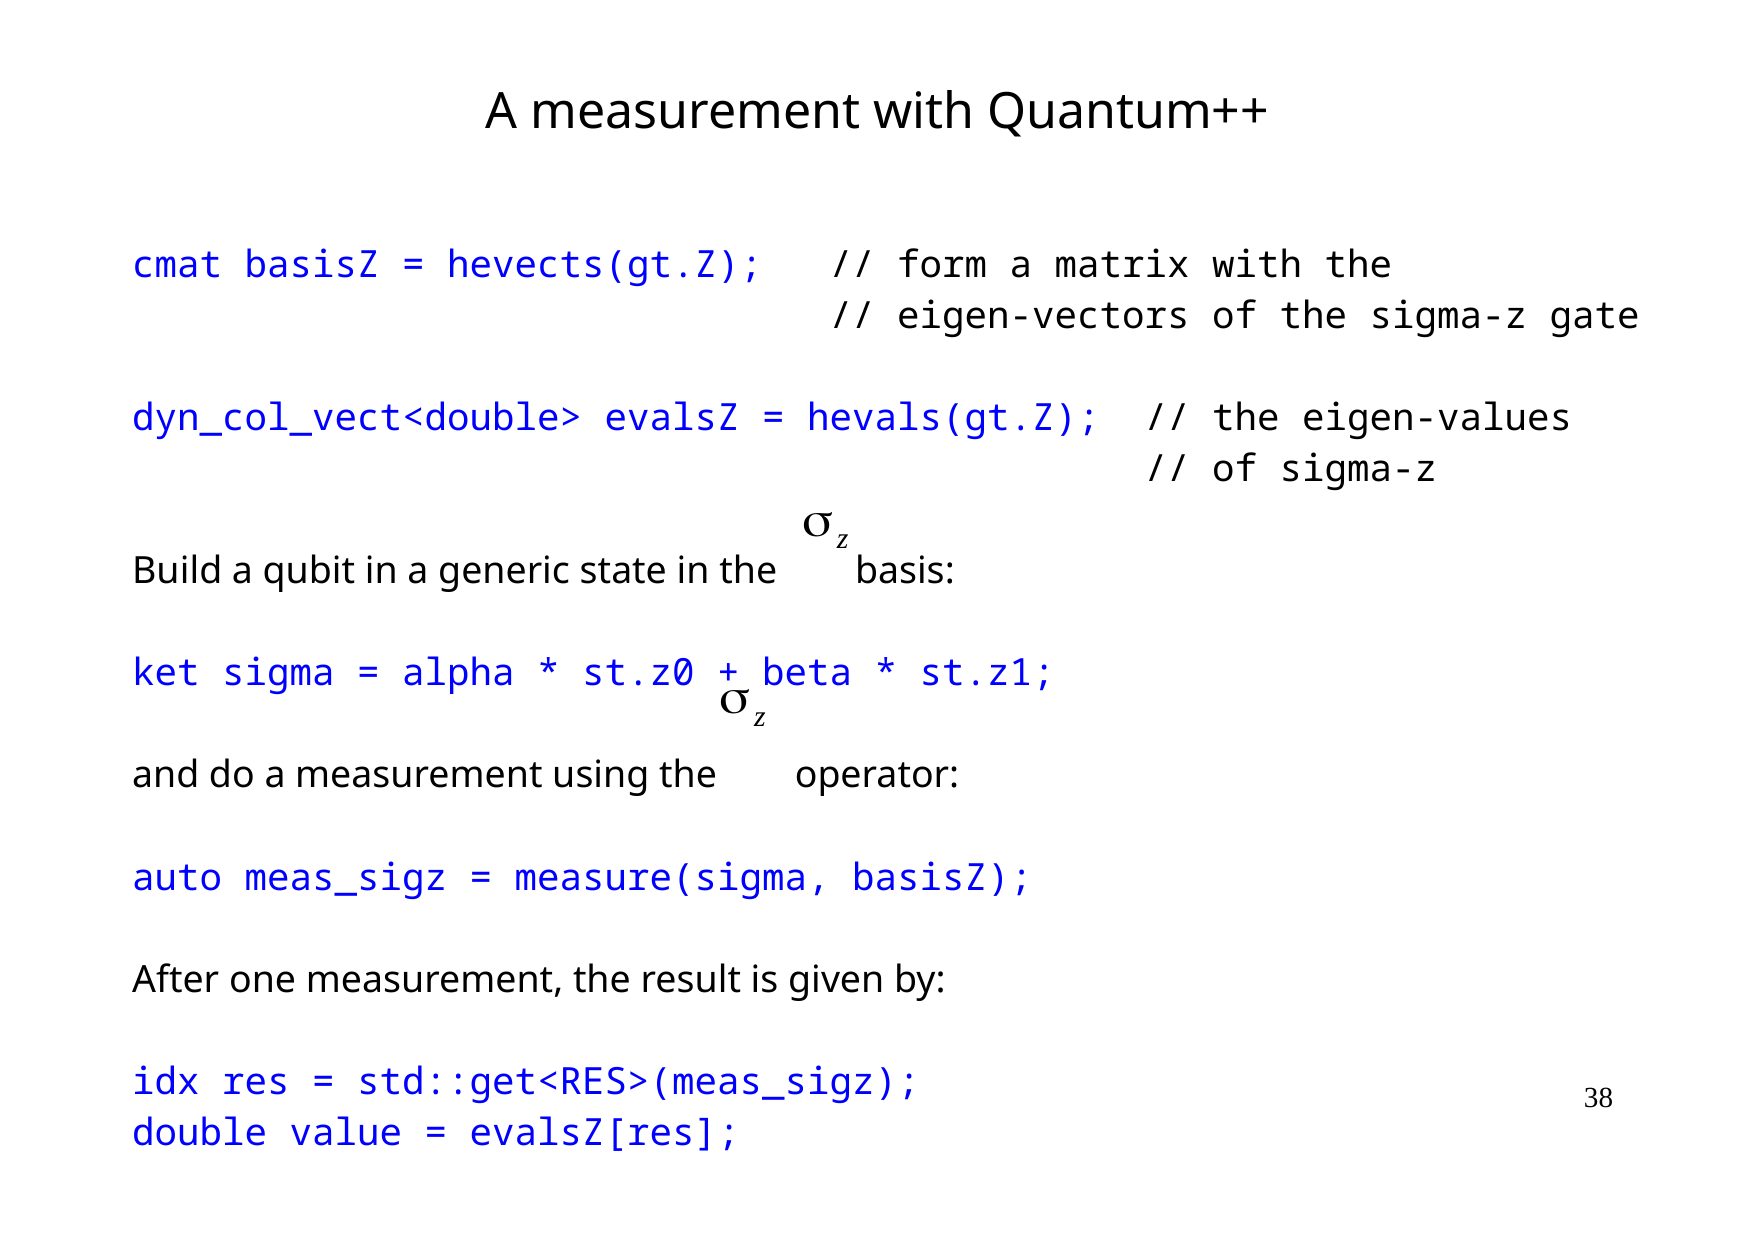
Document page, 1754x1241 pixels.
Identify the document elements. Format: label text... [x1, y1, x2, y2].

chart [796, 509, 857, 555]
text_box A measurement with Quantum++ [470, 68, 1284, 148]
text_box cmat basisZ = hevects(gt.Z); // form a matrix with the // eigen-vectors of the sigma-z gate dyn_col_vect<double> evalsZ = hevals(gt.Z); // the eigen-values // of sigma-z Build a qubit in a generic state in the basis: ket sigma = alpha * st.z0 + beta * st.z1; and do a measurement using the operator: auto meas_sigz = measure(sigma, basisZ); After one measurement, the result is given by: idx res = std::get<RES>(meas_sigz); double value = evalsZ[res]; [117, 230, 1655, 1050]
chart [713, 686, 774, 732]
